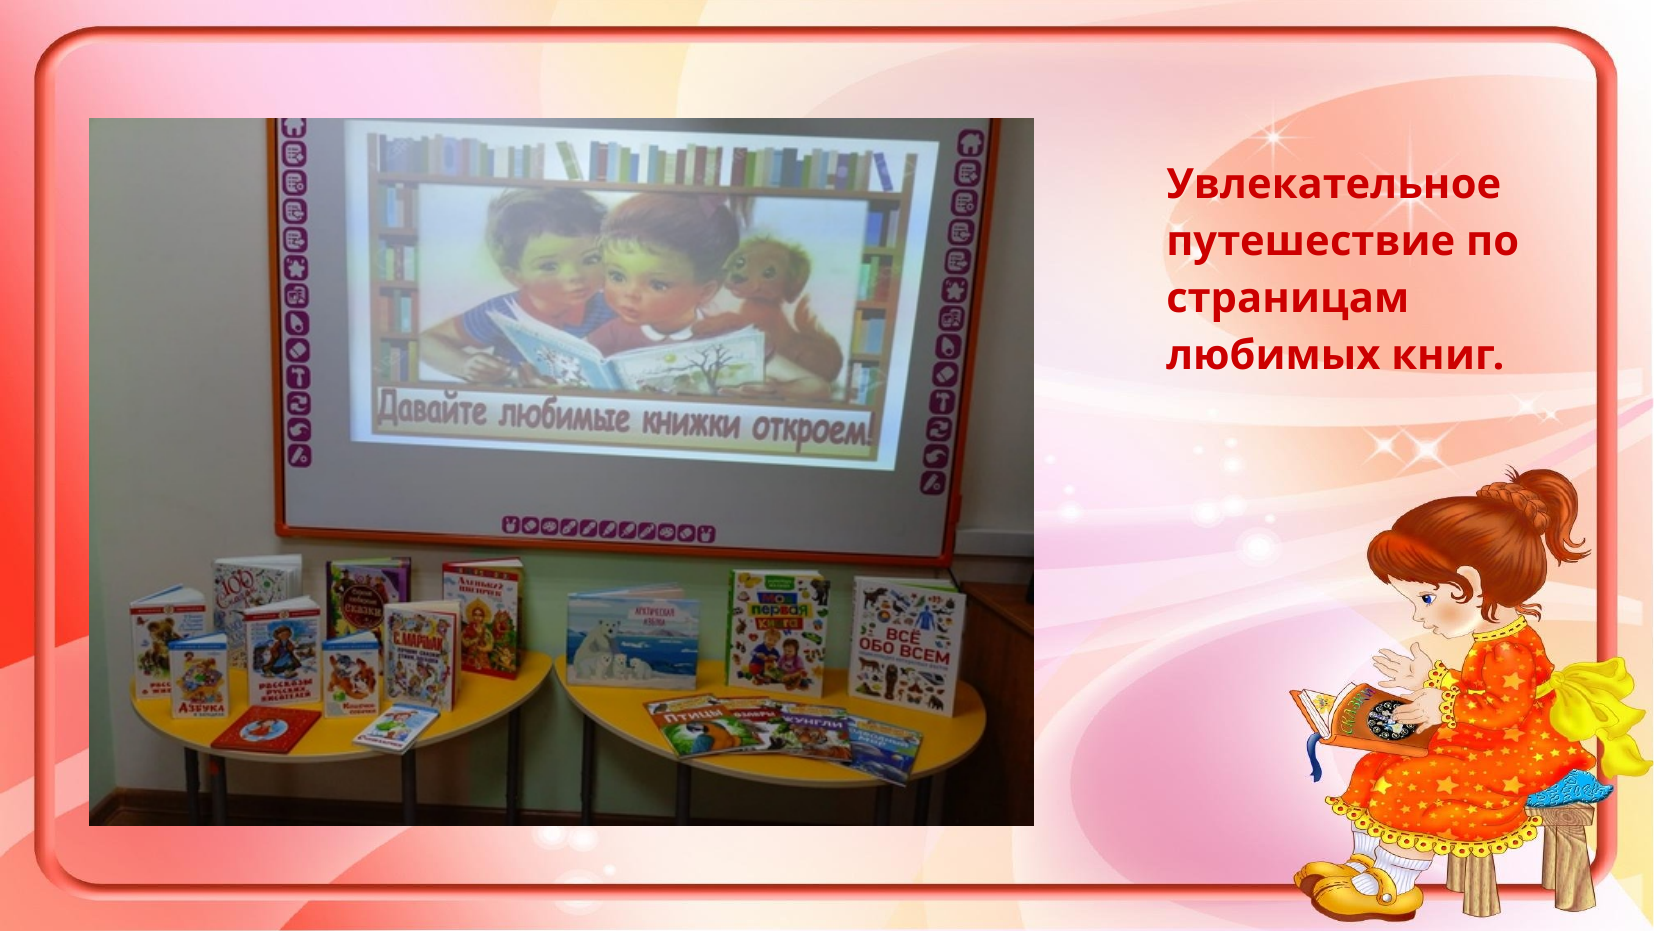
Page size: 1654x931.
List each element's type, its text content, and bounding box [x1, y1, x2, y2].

text_box Увлекательное путешествие по страницам любимых книг. [1151, 146, 1536, 559]
picture [0, 0, 1654, 931]
